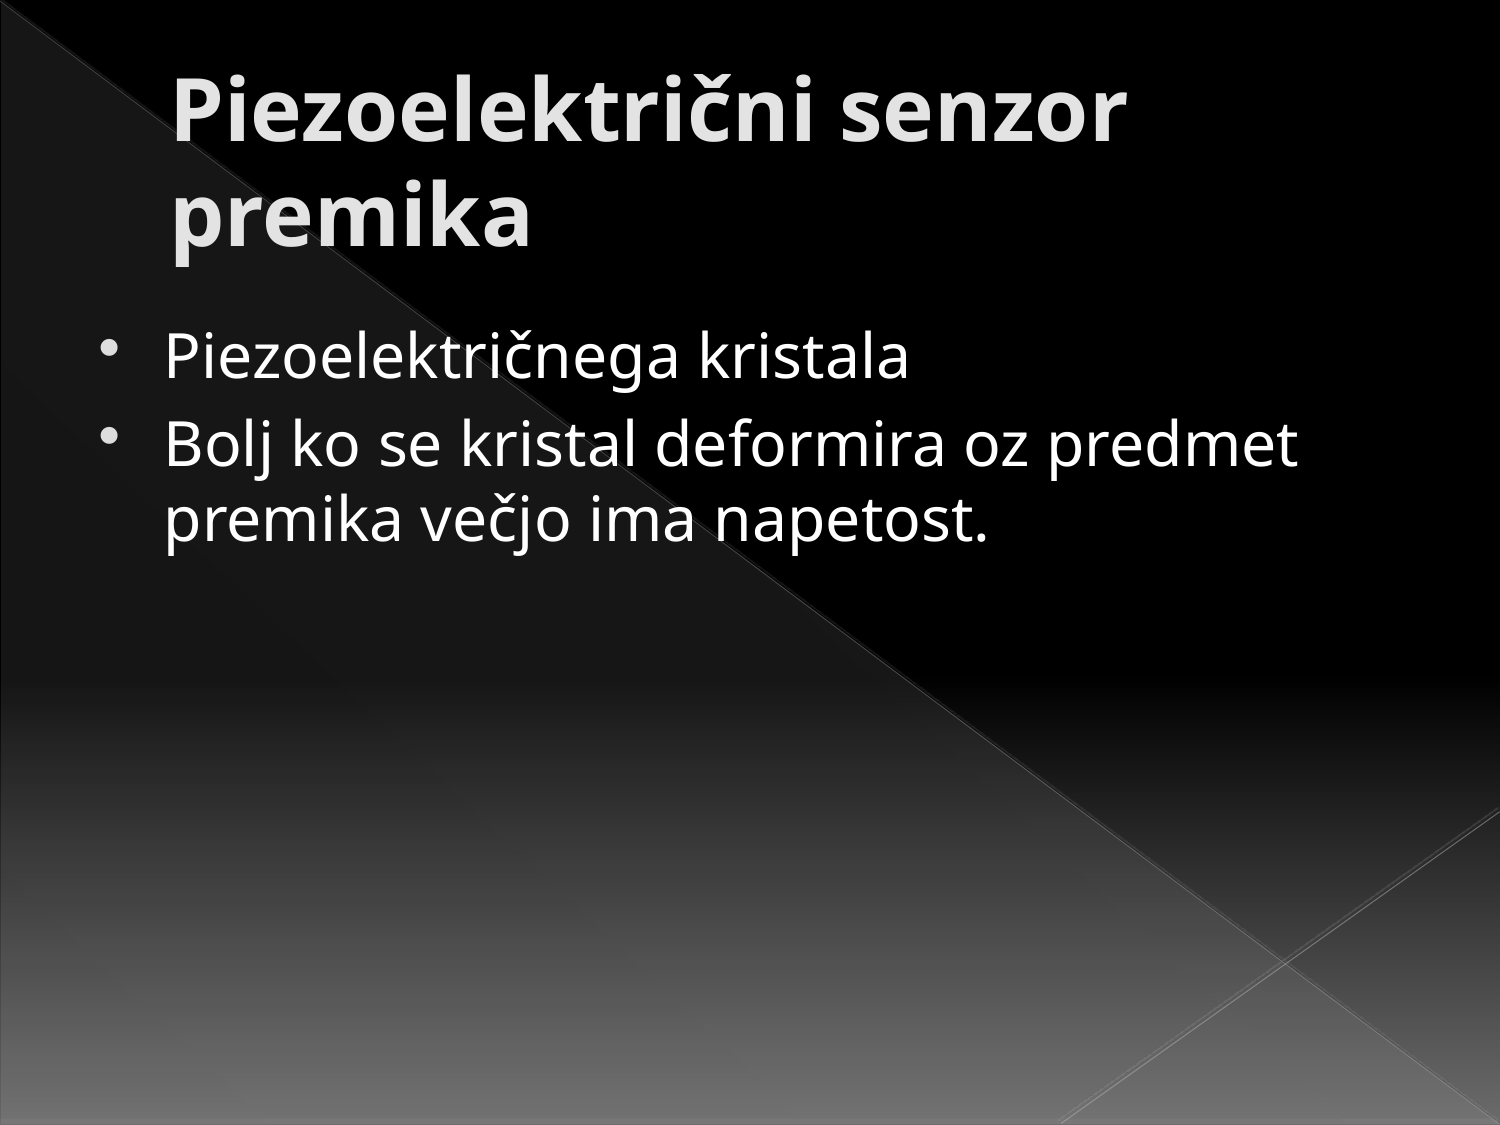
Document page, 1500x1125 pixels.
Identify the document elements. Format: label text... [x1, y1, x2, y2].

title Piezoelektrični senzor premika [75, 43, 1425, 274]
list Piezoelektričnega kristala Bolj ko se kristal deformira oz predmet premika večjo ima napetost. [75, 308, 1425, 1059]
